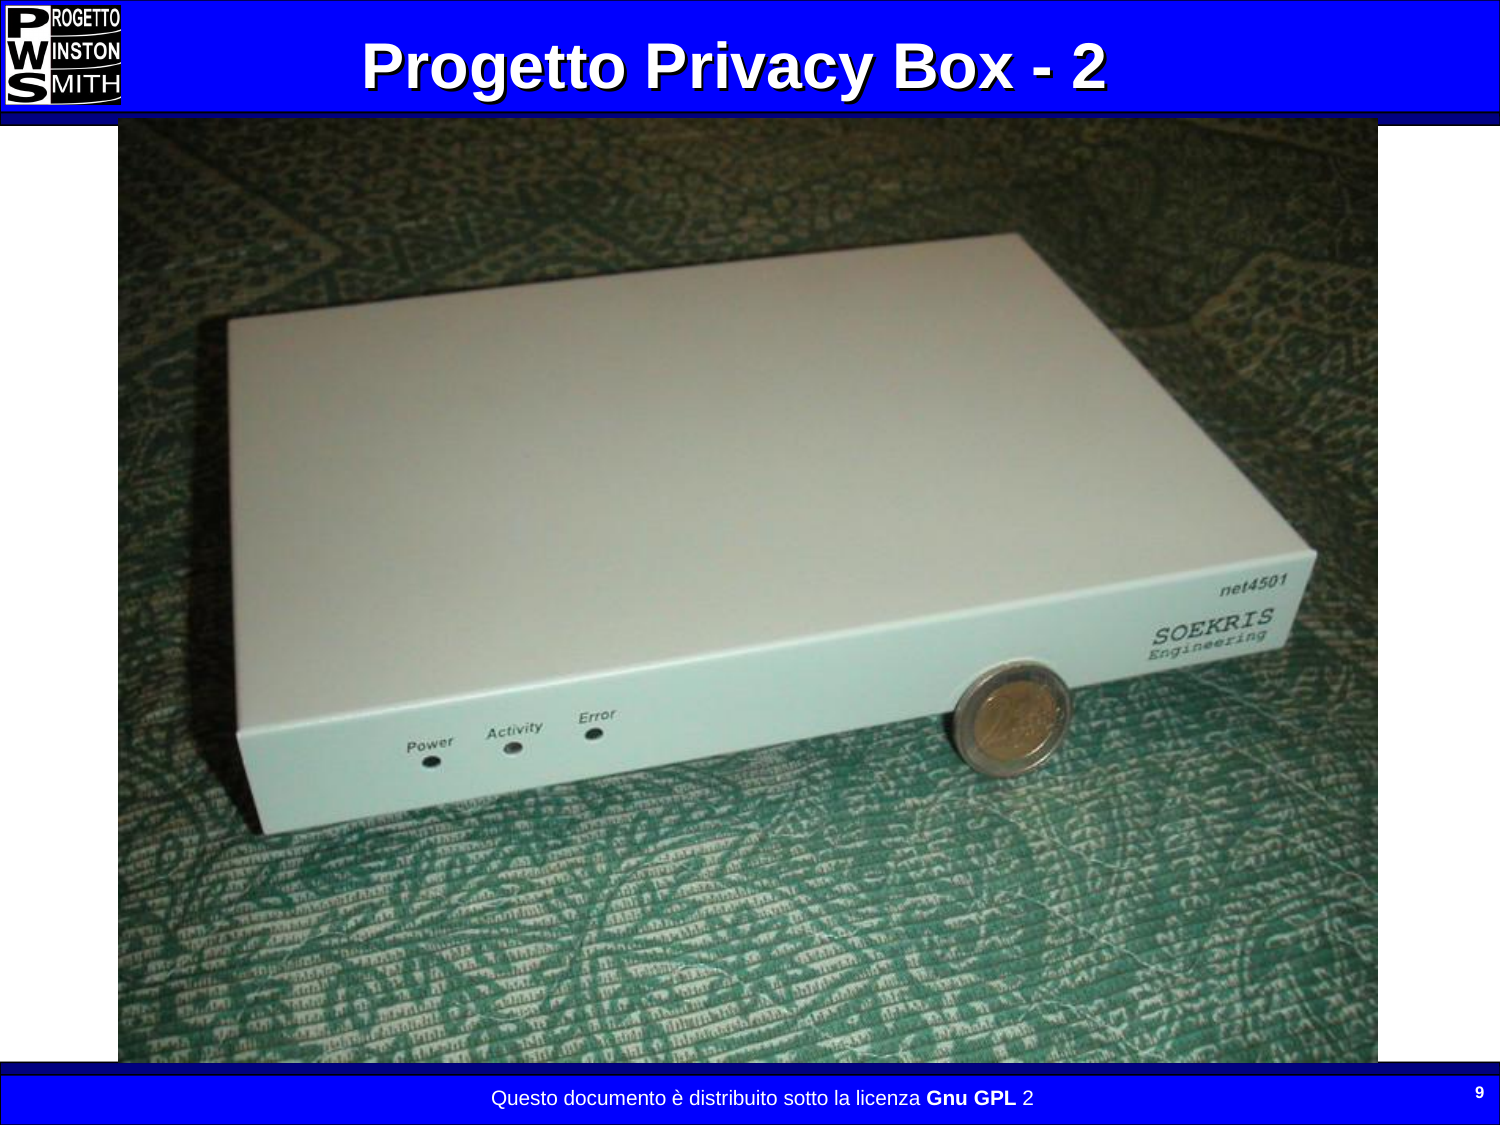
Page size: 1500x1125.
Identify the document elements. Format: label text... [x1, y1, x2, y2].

picture [5, 5, 121, 105]
text_box Progetto Privacy Box - 2 [177, 18, 1293, 110]
picture [118, 118, 1378, 1063]
